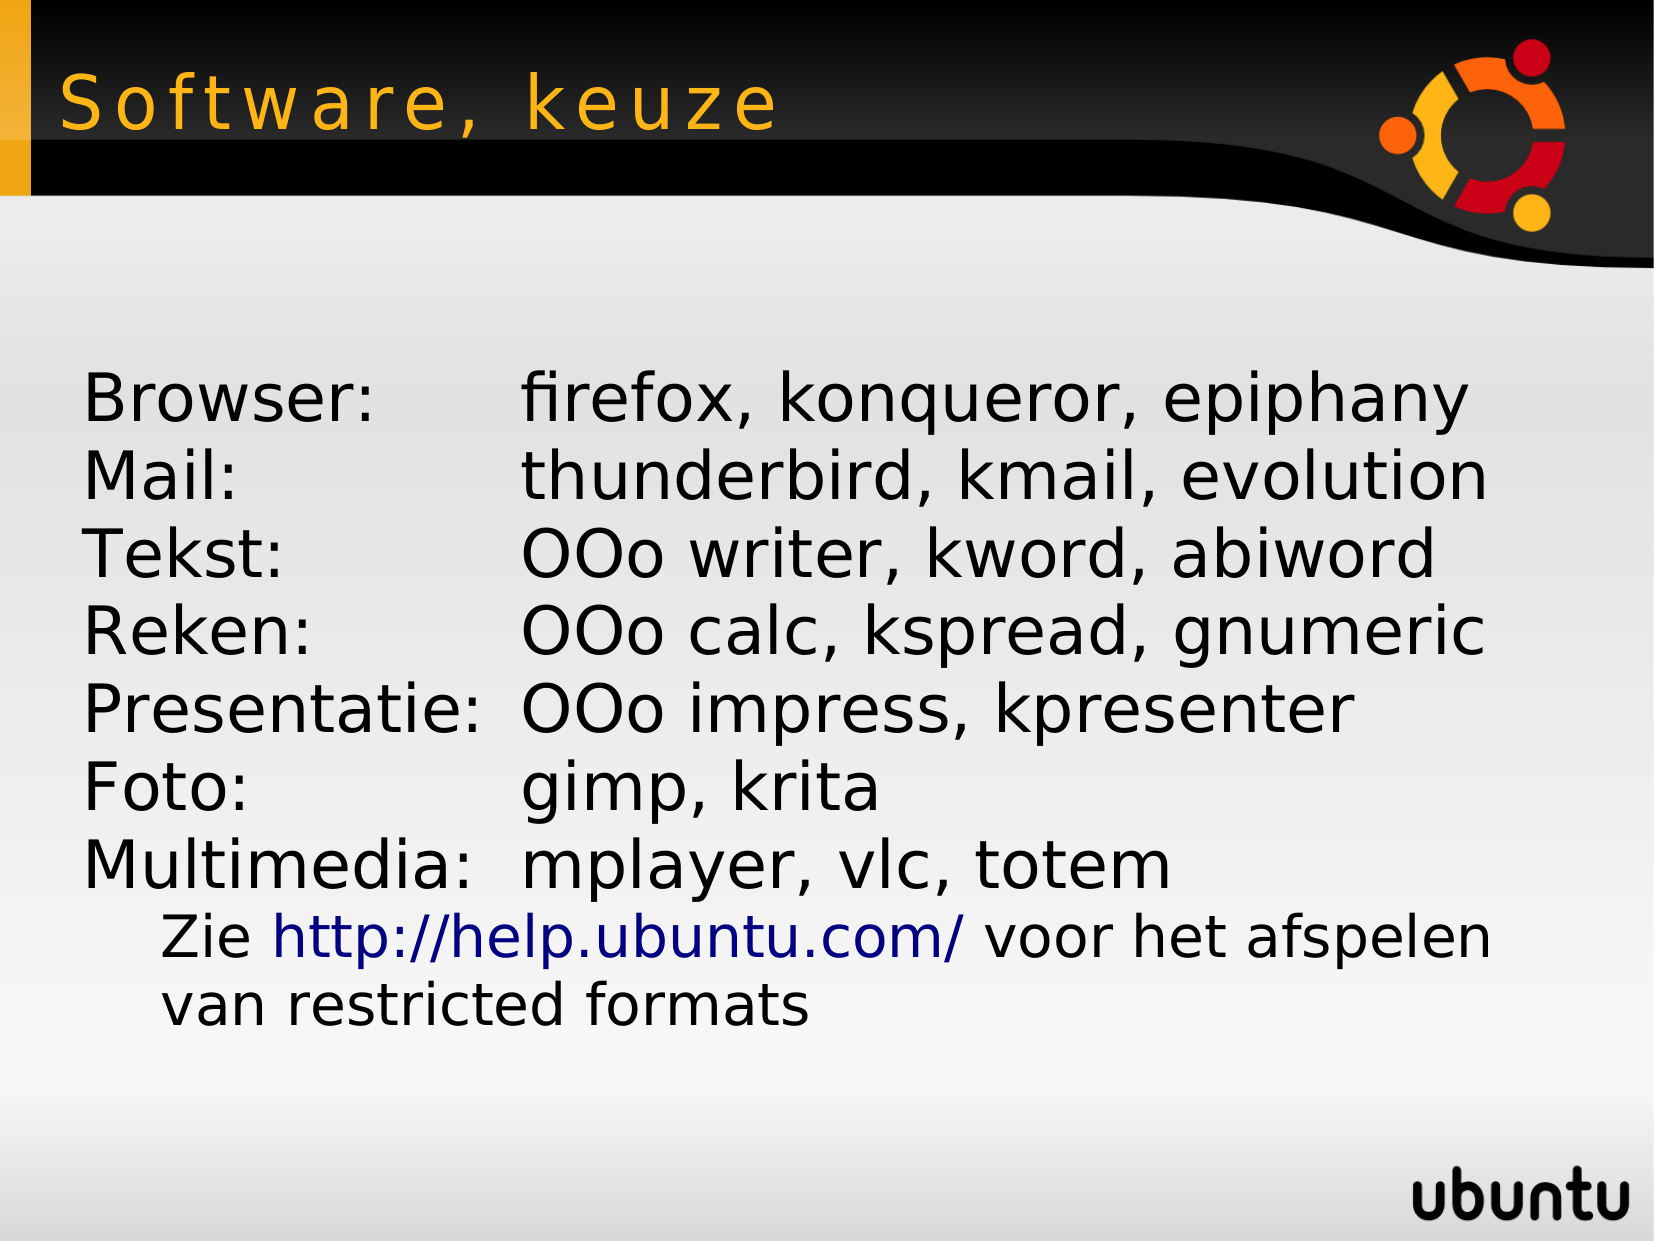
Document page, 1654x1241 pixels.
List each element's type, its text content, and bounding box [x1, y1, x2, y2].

subtitle Browser: firefox, konqueror, epiphany Mail: thunderbird, kmail, evolution Tekst: OOo writer, kword, abiword Reken: OOo calc, kspread, gnumeric Presentatie: OOo impress, kpresenter Foto: gimp, krita Multimedia: mplayer, vlc, totem Zie http://help.ubuntu.com/ voor het afspelen van restricted formats [82, 290, 1571, 1109]
title Software, keuze [59, 29, 1270, 178]
picture [0, 0, 1654, 1241]
